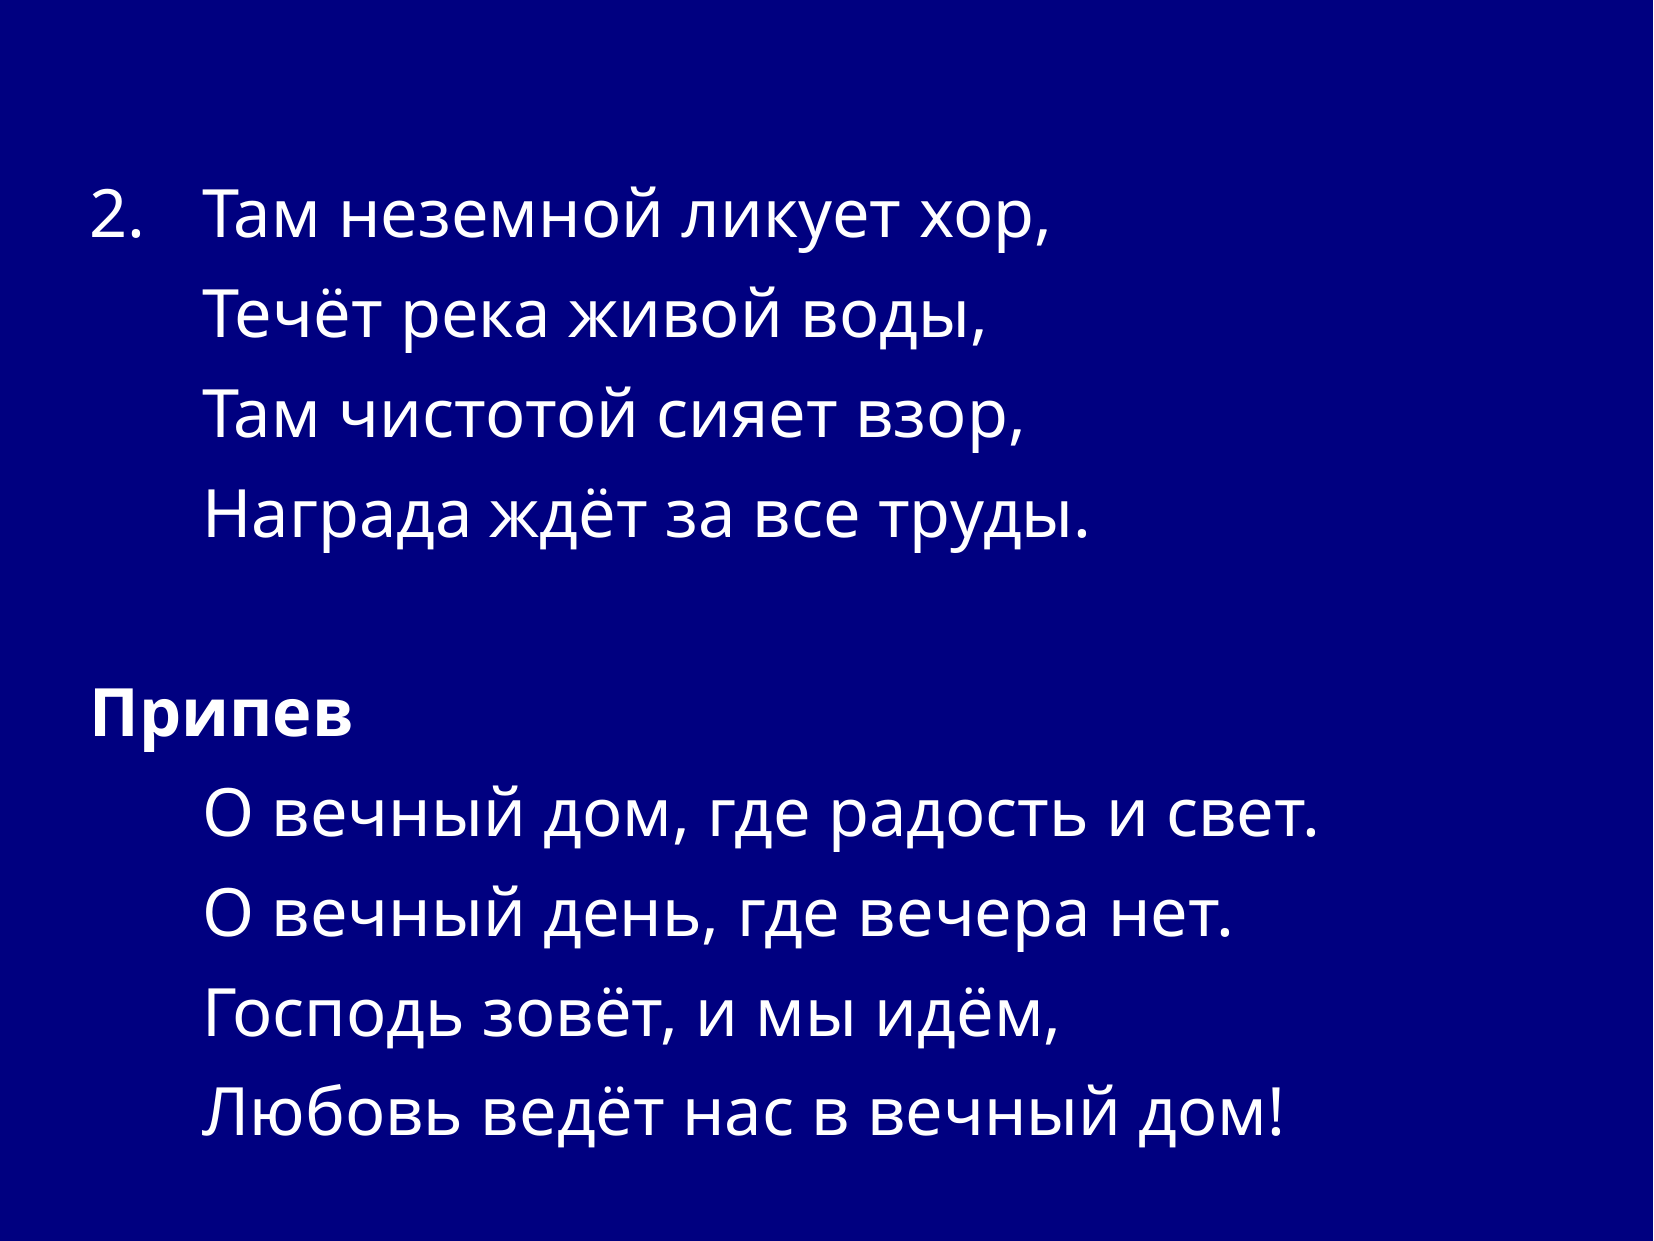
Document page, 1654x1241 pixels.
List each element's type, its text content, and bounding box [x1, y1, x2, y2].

text_box 2. Там неземной ликует хор, Течёт река живой воды, Там чистотой сияет взор, Награда ждёт за все труды. Припев О вечный дом, где радость и свет. О вечный день, где вечера нет. Господь зовёт, и мы идём, Любовь ведёт нас в вечный дом! [75, 150, 1576, 1163]
